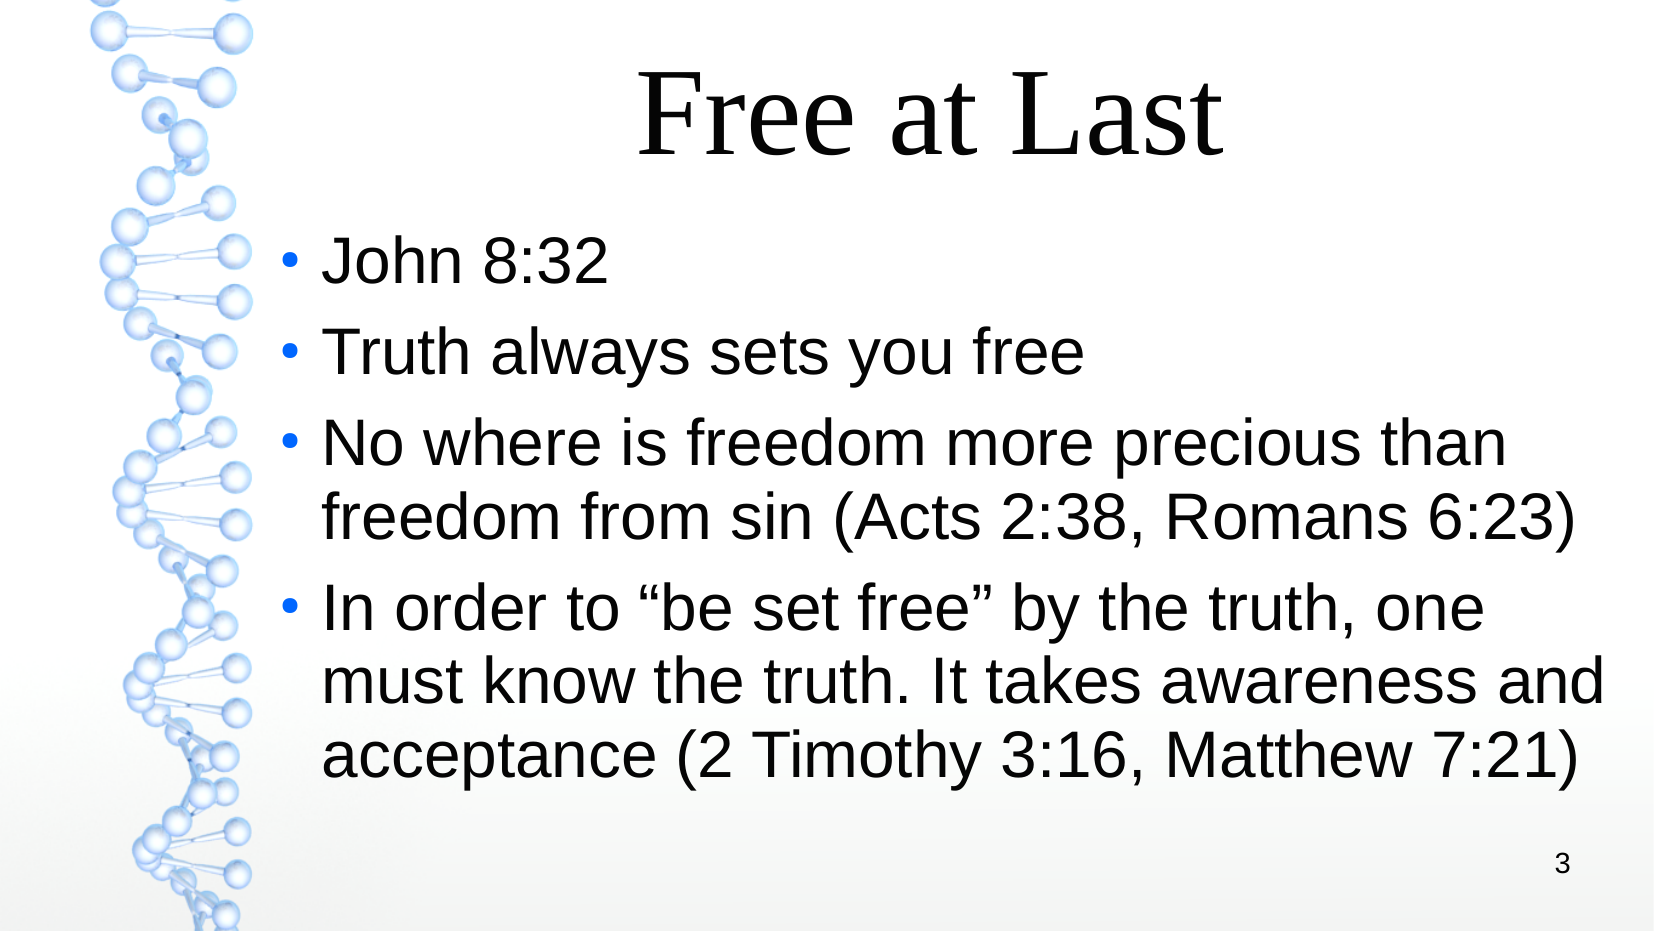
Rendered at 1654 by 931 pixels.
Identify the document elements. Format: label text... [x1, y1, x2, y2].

list John 8:32 Truth always sets you free No where is freedom more precious than freedom from sin (Acts 2:38, Romans 6:23) In order to “be set free” by the truth, one must know the truth. It takes awareness and acceptance (2 Timothy 3:16, Matthew 7:21) [265, 224, 1621, 841]
picture [0, 0, 1654, 931]
title Free at Last [265, 35, 1595, 189]
